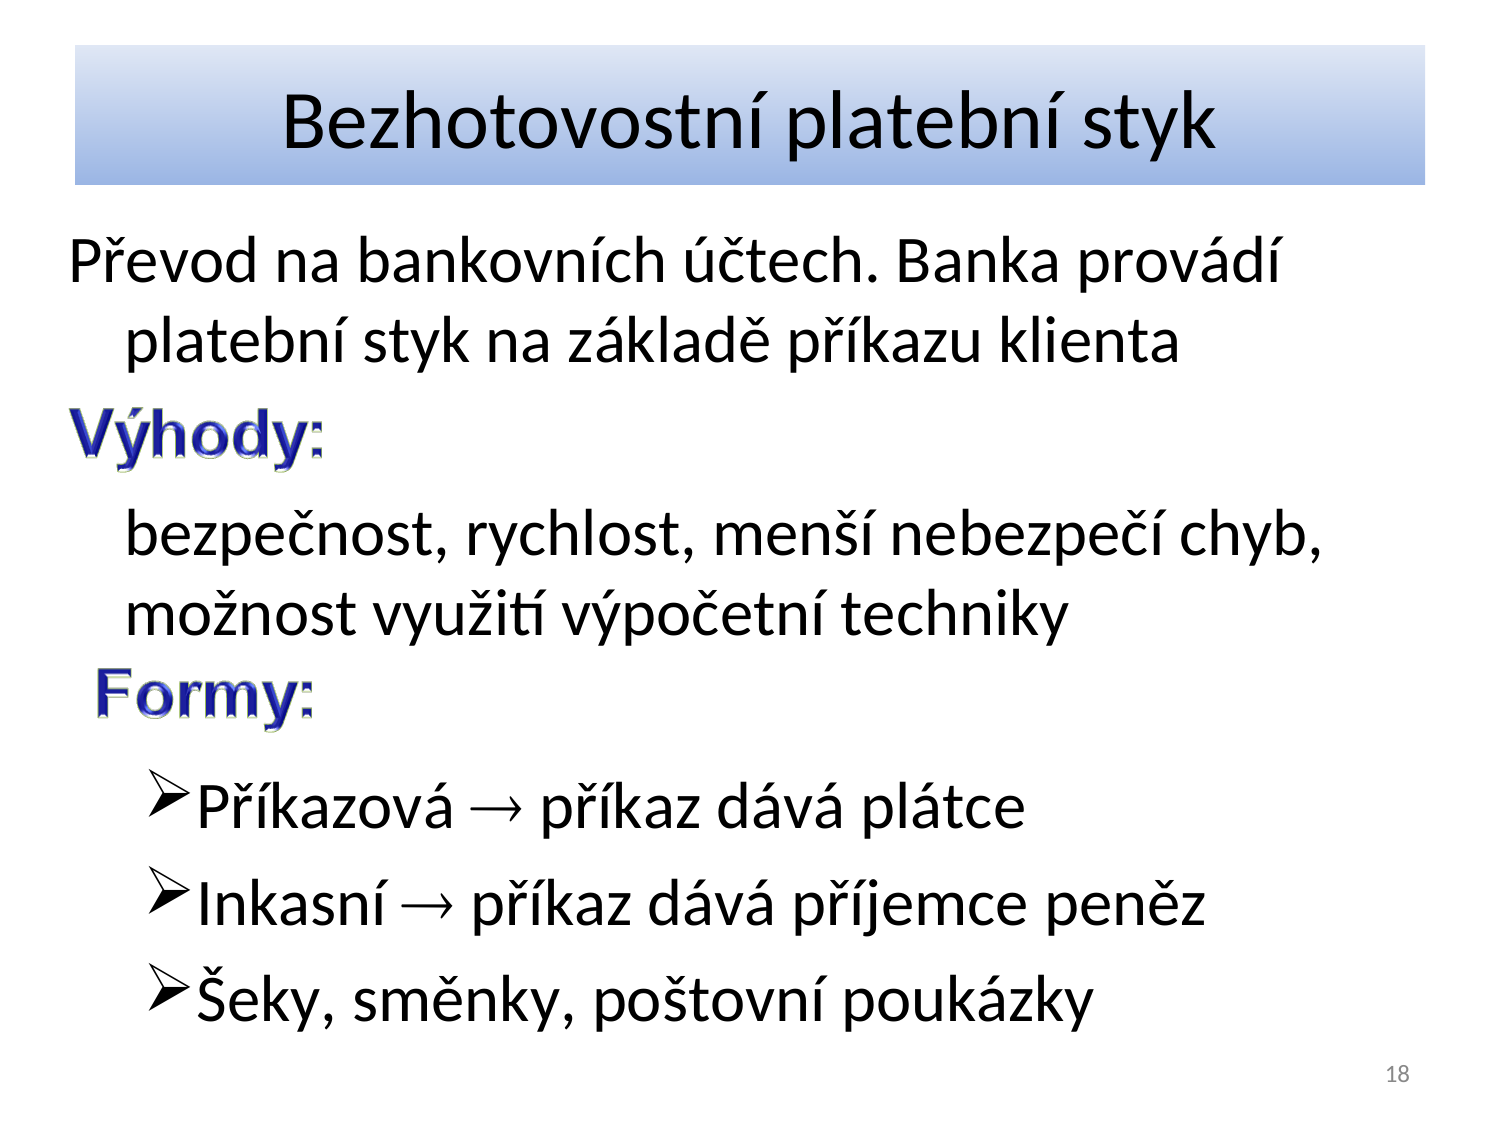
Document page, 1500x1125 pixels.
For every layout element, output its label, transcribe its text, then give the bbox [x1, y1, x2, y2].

picture [27, 369, 392, 483]
list Převod na bankovních účtech. Banka provádí platební styk na základě příkazu klienta bezpečnost, rychlost, menší nebezpečí chyb, možnost využití výpočetní techniky Příkazová  příkaz dává plátce Inkasní  příkaz dává příjemce peněz Šeky, směnky, poštovní poukázky [53, 207, 1404, 1125]
title Bezhotovostní platební styk [75, 45, 1426, 185]
picture [51, 629, 379, 742]
text_box <číslo> [1074, 1042, 1426, 1103]
